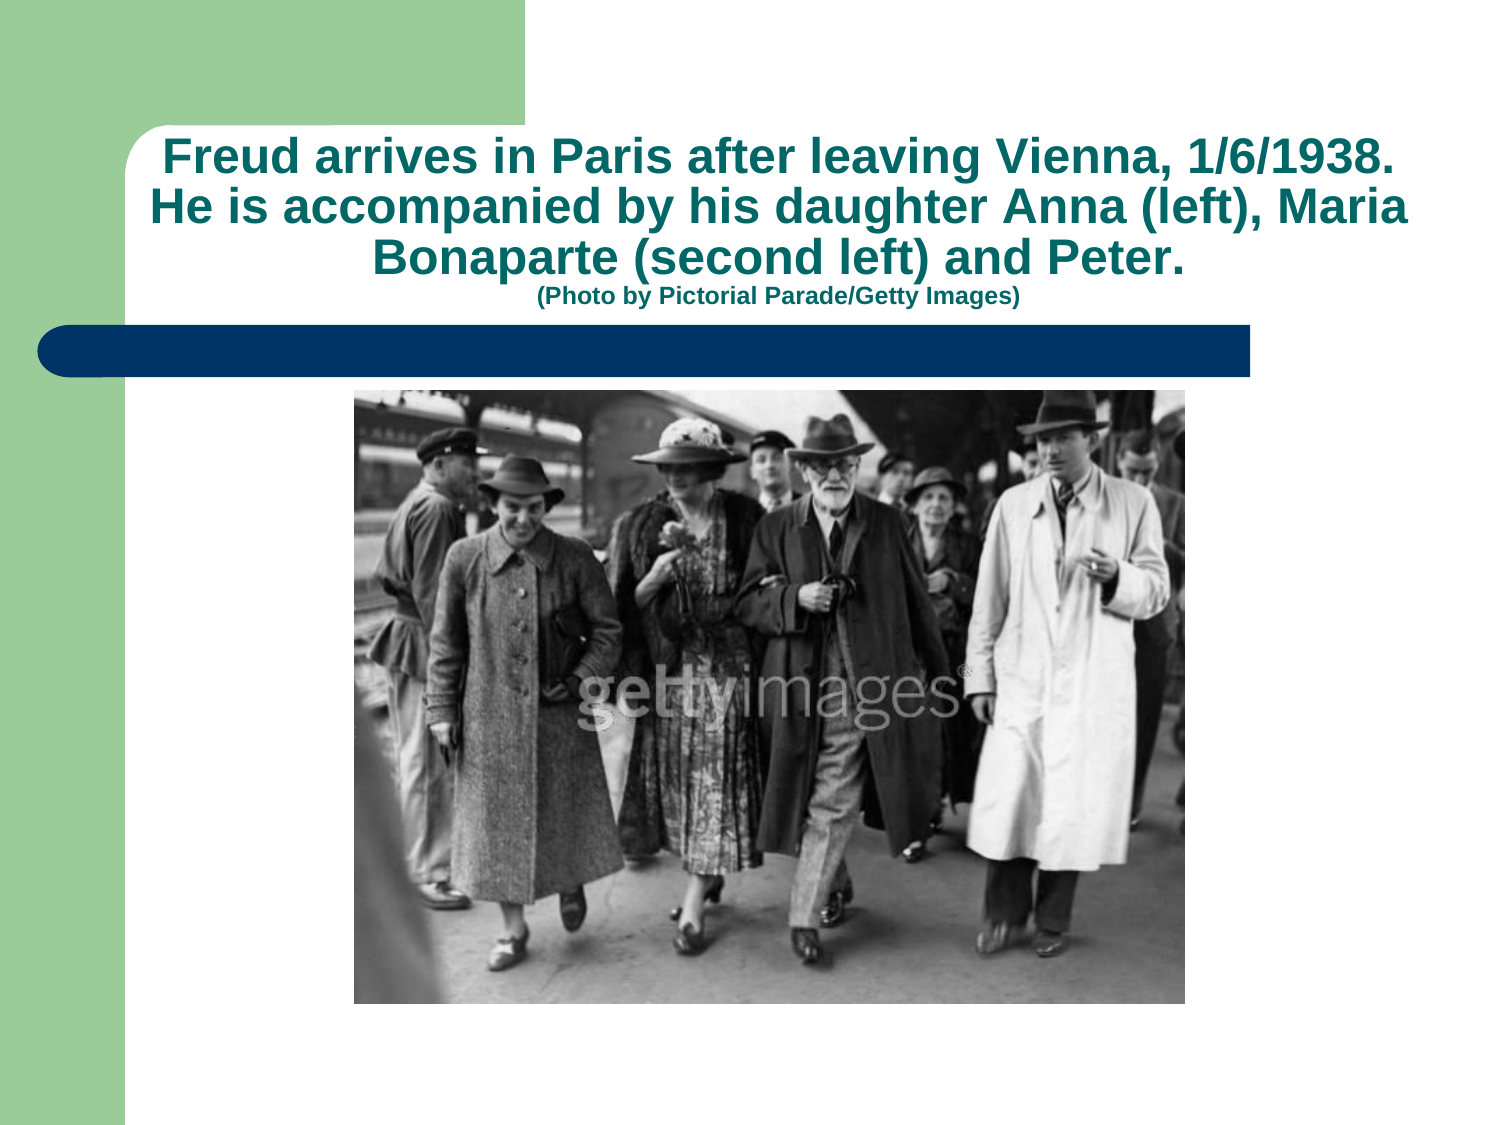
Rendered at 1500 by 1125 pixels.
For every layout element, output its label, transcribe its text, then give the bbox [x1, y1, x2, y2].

picture [354, 390, 1185, 1004]
title Freud arrives in Paris after leaving Vienna, 1/6/1938. He is accompanied by his daughter Anna (left), Maria Bonaparte (second left) and Peter. (Photo by Pictorial Parade/Getty Images) [141, 118, 1418, 325]
